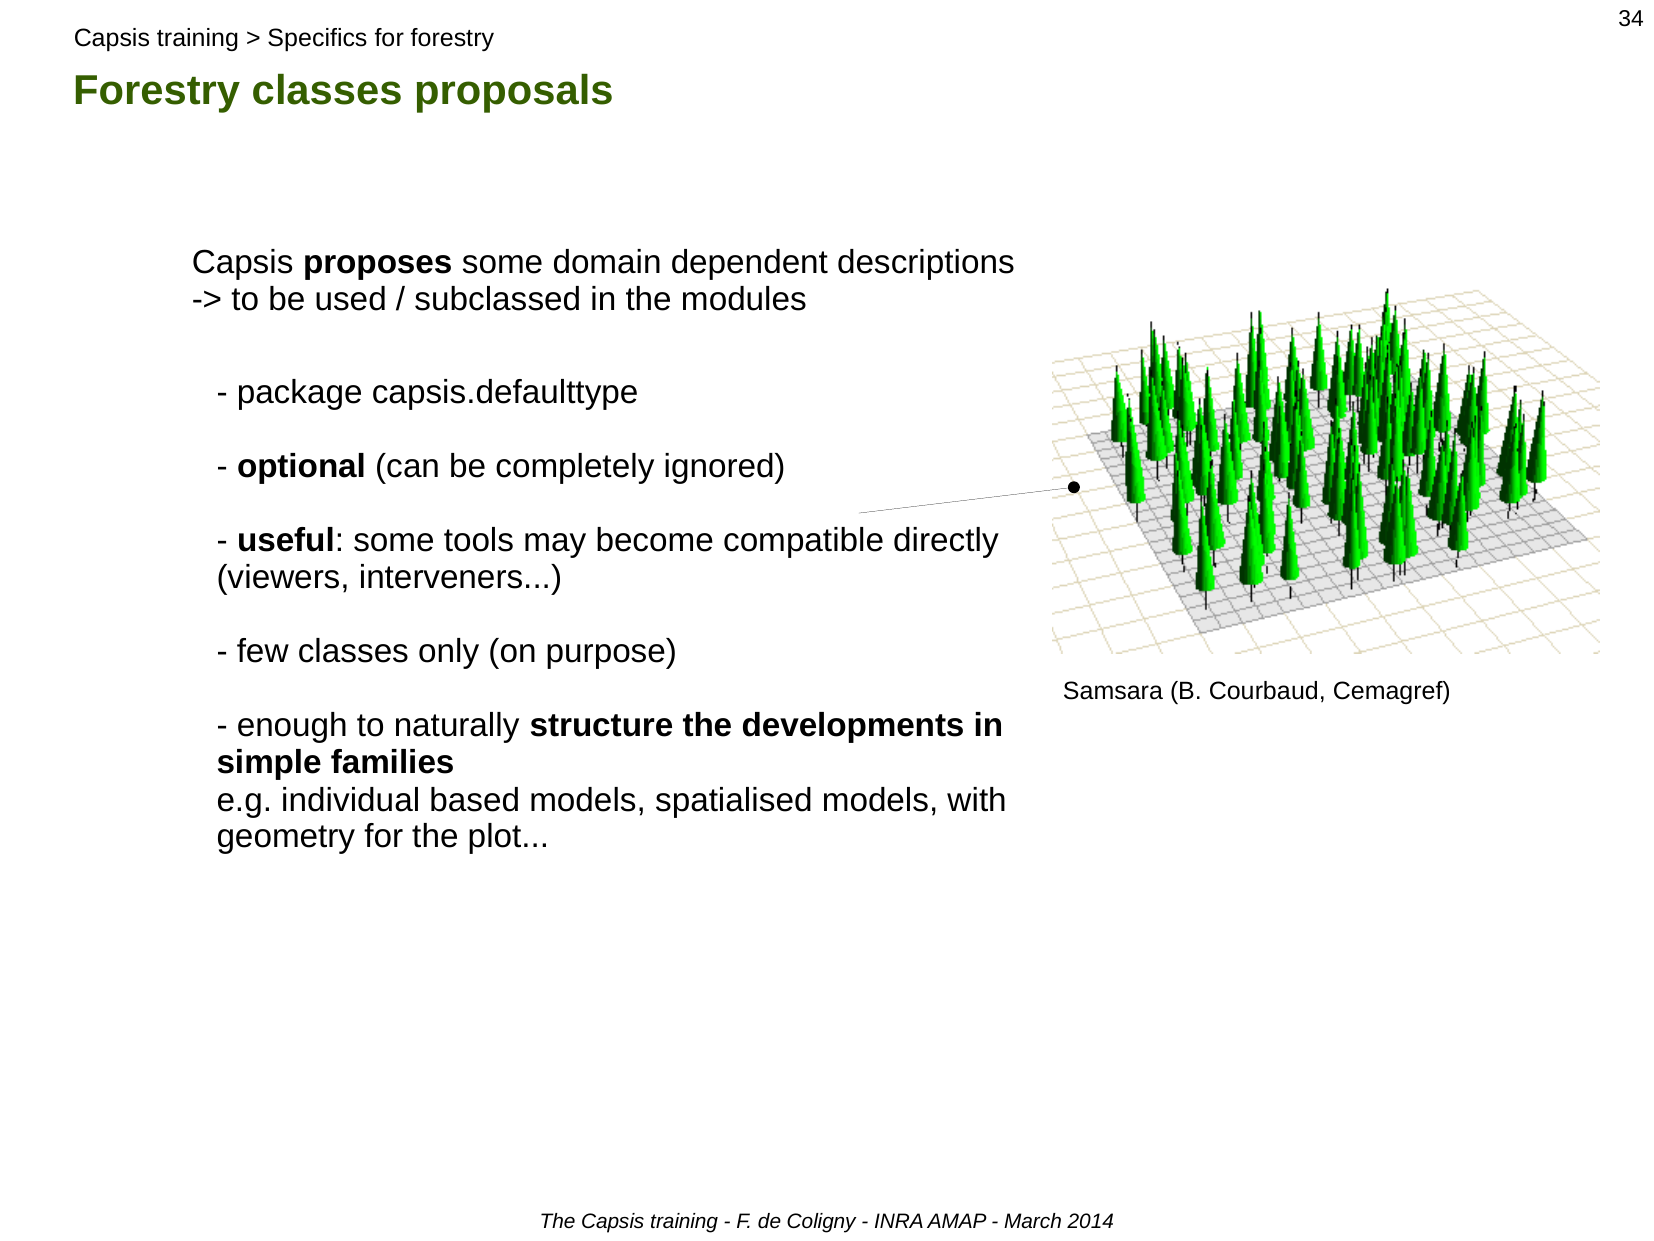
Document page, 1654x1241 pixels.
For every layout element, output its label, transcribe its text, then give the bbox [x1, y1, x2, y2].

text_box Capsis proposes some domain dependent descriptions -> to be used / subclassed in the modules [177, 236, 1232, 327]
text_box Capsis training > Specifics for forestry [59, 16, 1004, 60]
text_box Samsara (B. Courbaud, Cemagref) [1048, 669, 1582, 713]
text_box - package capsis.defaulttype - optional (can be completely ignored) - useful: some tools may become compatible directly (viewers, interveners...) - few classes only (on purpose) - enough to naturally structure the developments in simple families e.g. individual based models, spatialised models, with geometry for the plot... [201, 366, 1095, 982]
text_box Forestry classes proposals [58, 59, 1151, 122]
text_box The Capsis training - F. de Coligny - INRA AMAP - March 2014 [0, 1201, 1654, 1241]
picture [1052, 259, 1600, 654]
